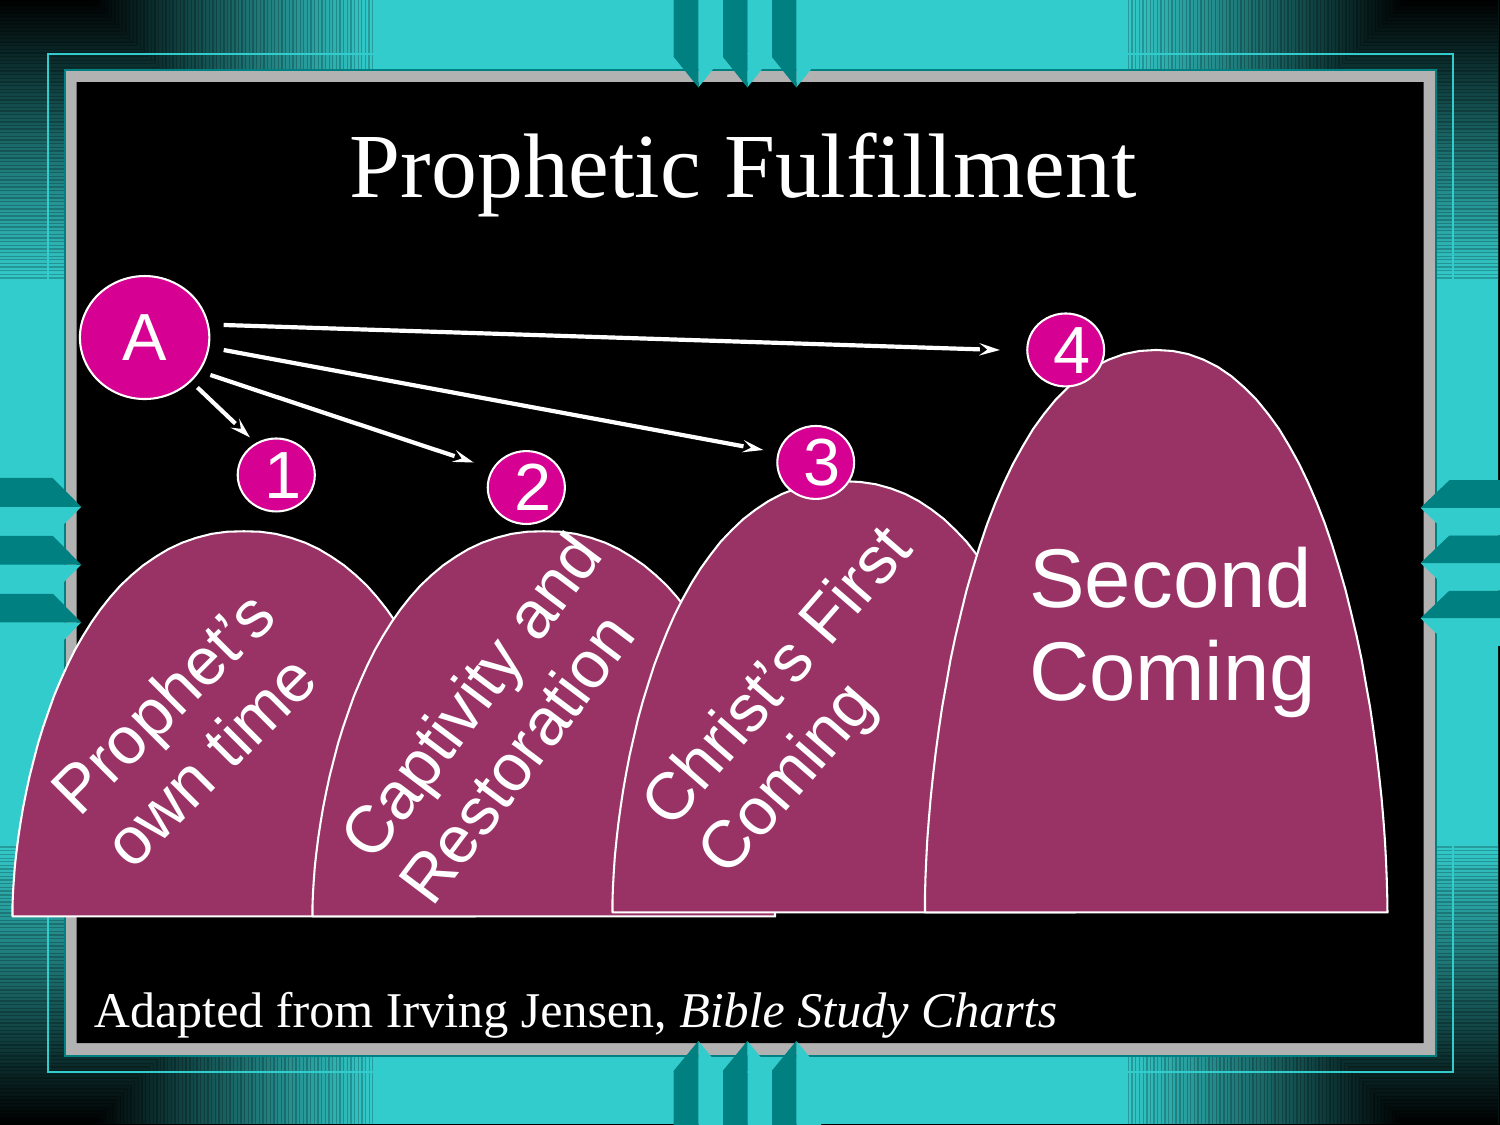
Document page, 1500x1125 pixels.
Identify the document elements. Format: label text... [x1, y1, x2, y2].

text_box Captivity and Restoration [309, 435, 733, 934]
text_box 1 [237, 438, 315, 512]
text_box [12, 531, 537, 917]
text_box 2 [487, 451, 565, 524]
text_box 4 [1027, 313, 1105, 387]
text_box [31, 531, 268, 769]
title Prophetic Fulfillment [99, 37, 1388, 225]
text_box A [79, 276, 210, 400]
text_box 3 [777, 425, 855, 499]
text_box Second Coming [1014, 524, 1384, 727]
list Adapted from Irving Jensen, Bible Study Charts [78, 975, 1329, 1063]
text_box [455, 349, 1388, 917]
text_box Prophet’s own time [20, 520, 388, 898]
text_box Christ’s First Coming [609, 462, 983, 905]
